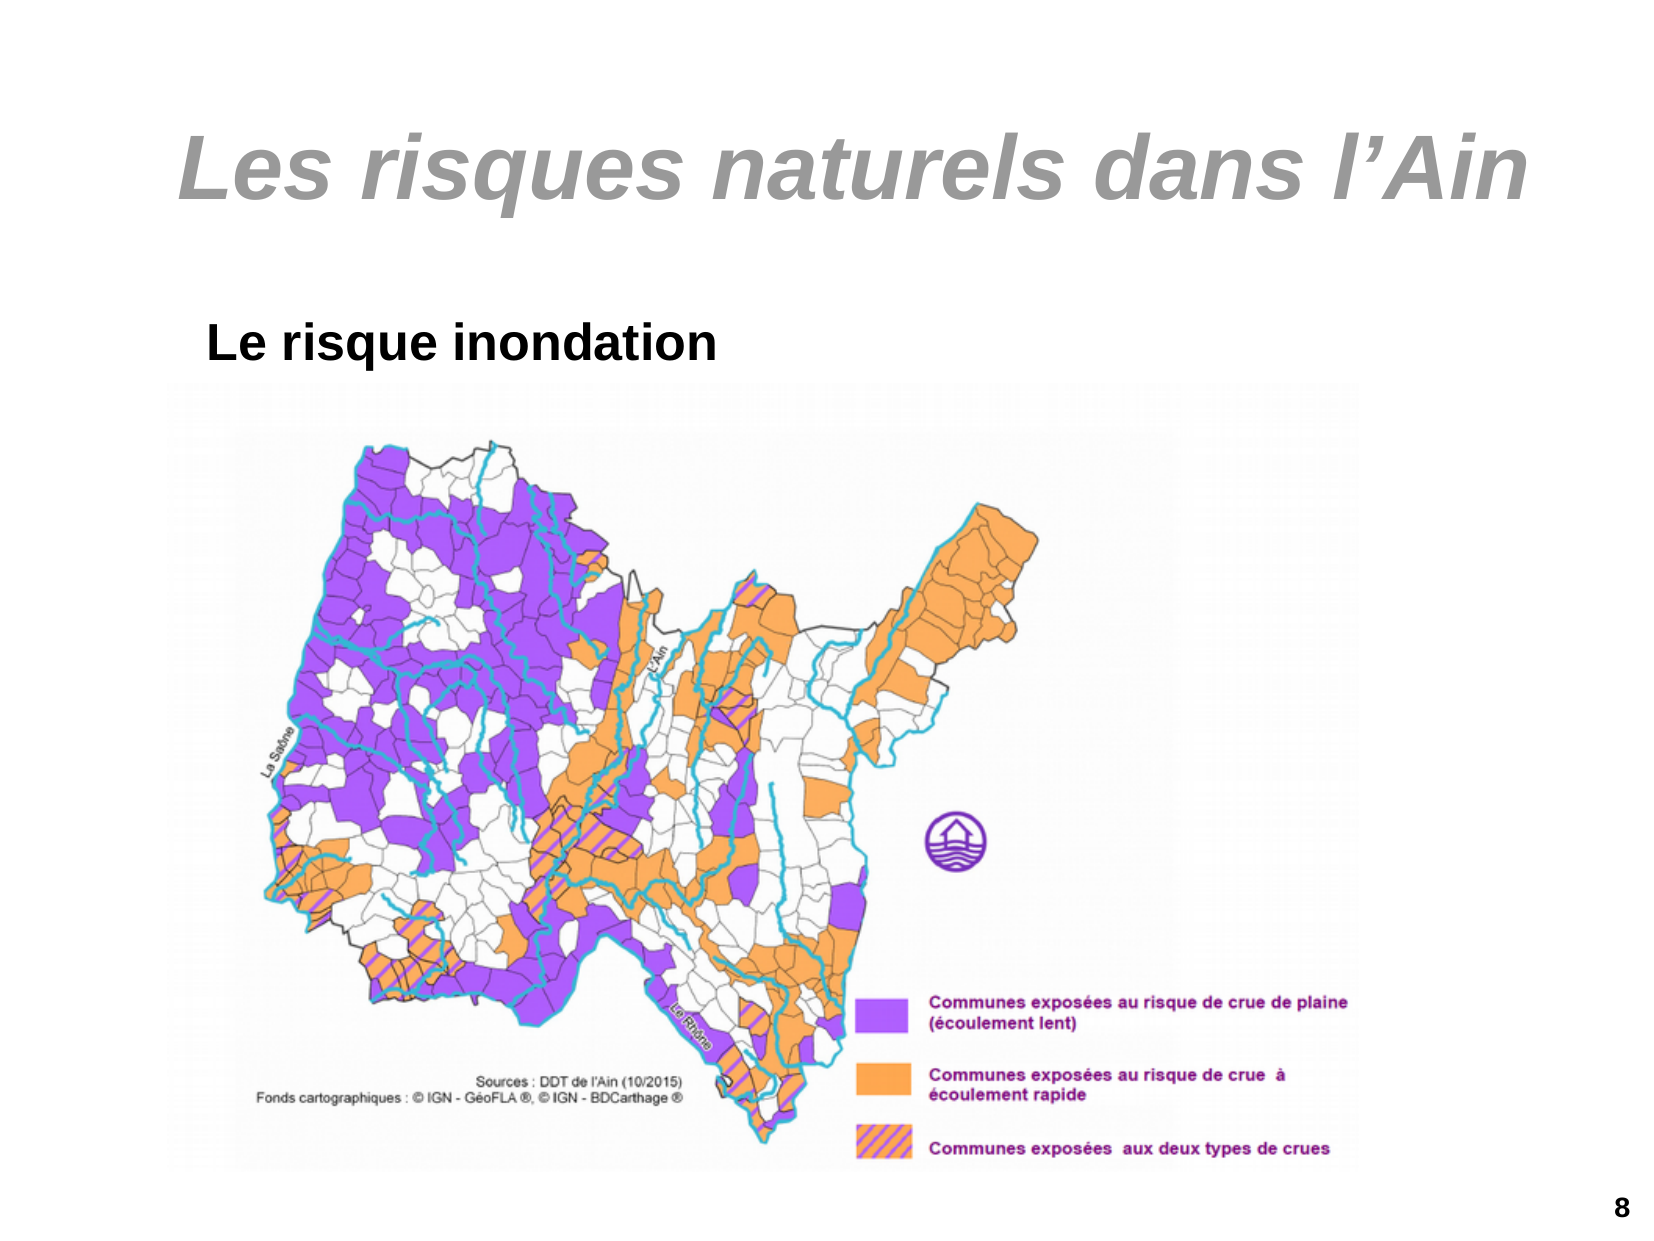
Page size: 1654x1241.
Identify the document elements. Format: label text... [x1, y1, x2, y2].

list Le risque inondation [177, 312, 1595, 1123]
title Les risques naturels dans l’Ain [177, 65, 1625, 271]
picture [167, 383, 1359, 1172]
